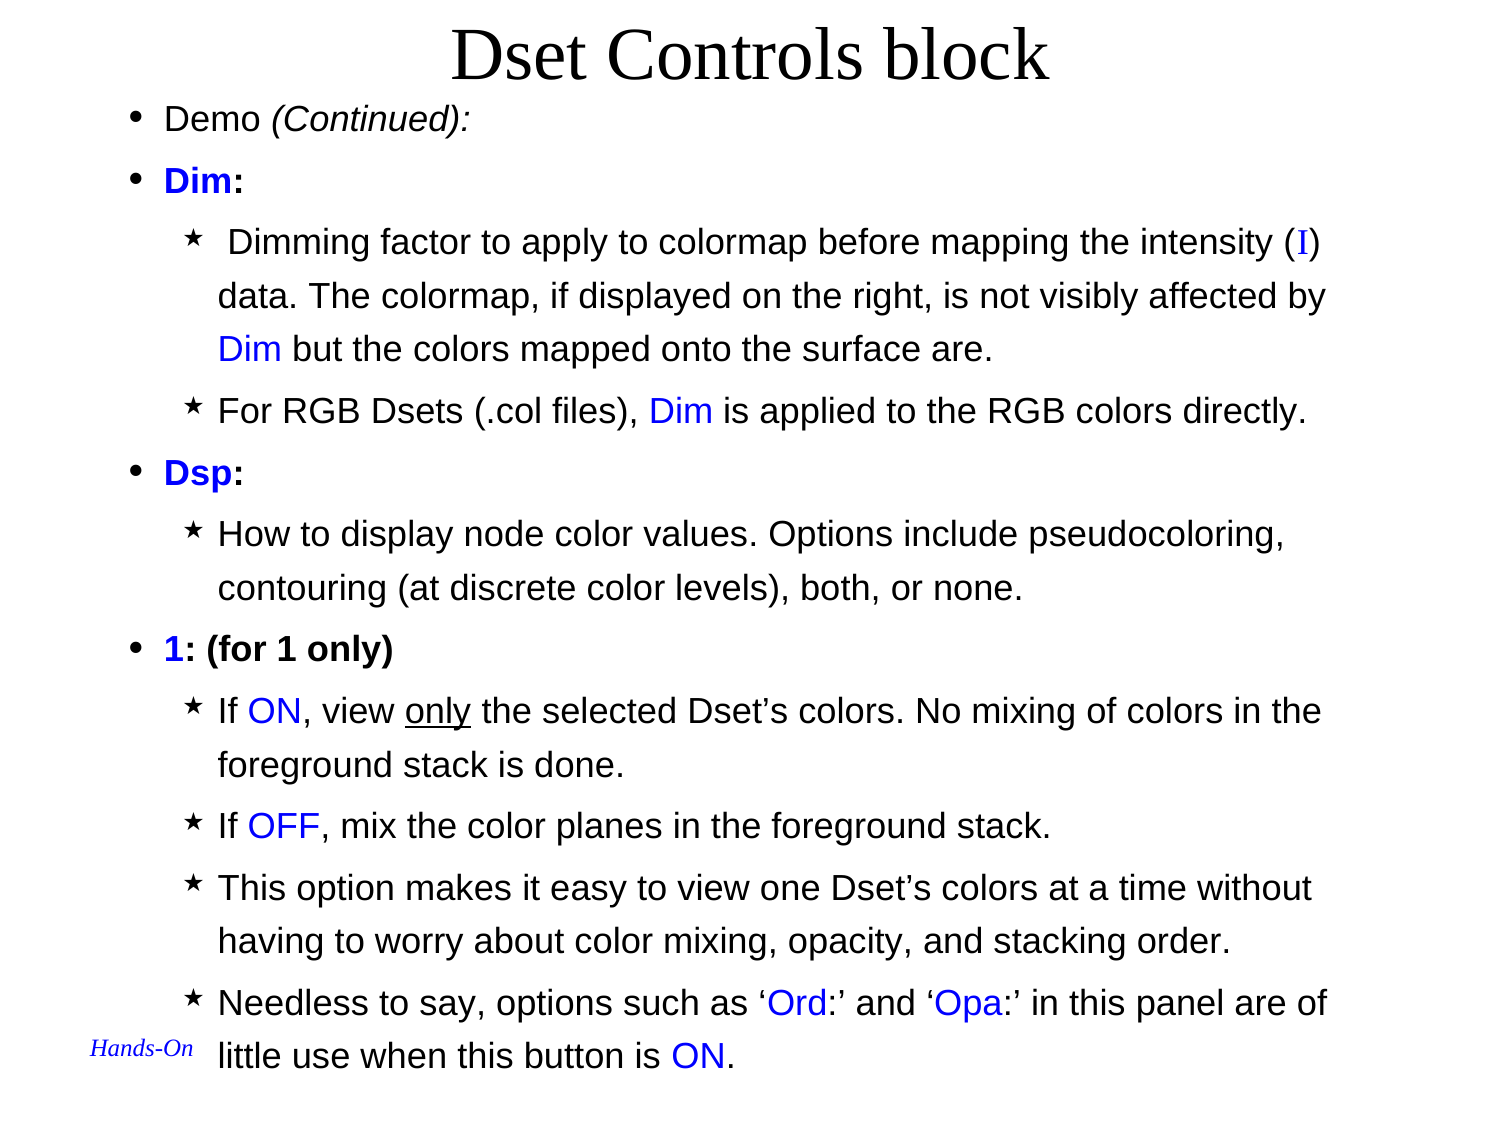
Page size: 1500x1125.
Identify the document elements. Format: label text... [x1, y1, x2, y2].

text_box Hands-On [74, 1024, 209, 1070]
title Dset Controls block [112, 0, 1388, 70]
list Demo (Continued): Dim: Dimming factor to apply to colormap before mapping the intensity (I) data. The colormap, if displayed on the right, is not visibly affected by Dim but the colors mapped onto the surface are. For RGB Dsets (.col files), Dim is applied to the RGB colors directly. Dsp: How to display node color values. Options include pseudocoloring, contouring (at discrete color levels), both, or none. 1: (for 1 only) If ON, view only the selected Dset’s colors. No mixing of colors in the foreground stack is done. If OFF, mix the color planes in the foreground stack. This option makes it easy to view one Dset’s colors at a time without having to worry about color mixing, opacity, and stacking order. Needless to say, options such as ‘Ord:’ and ‘Opa:’ in this panel are of little use when this button is ON. [112, 70, 1388, 1088]
